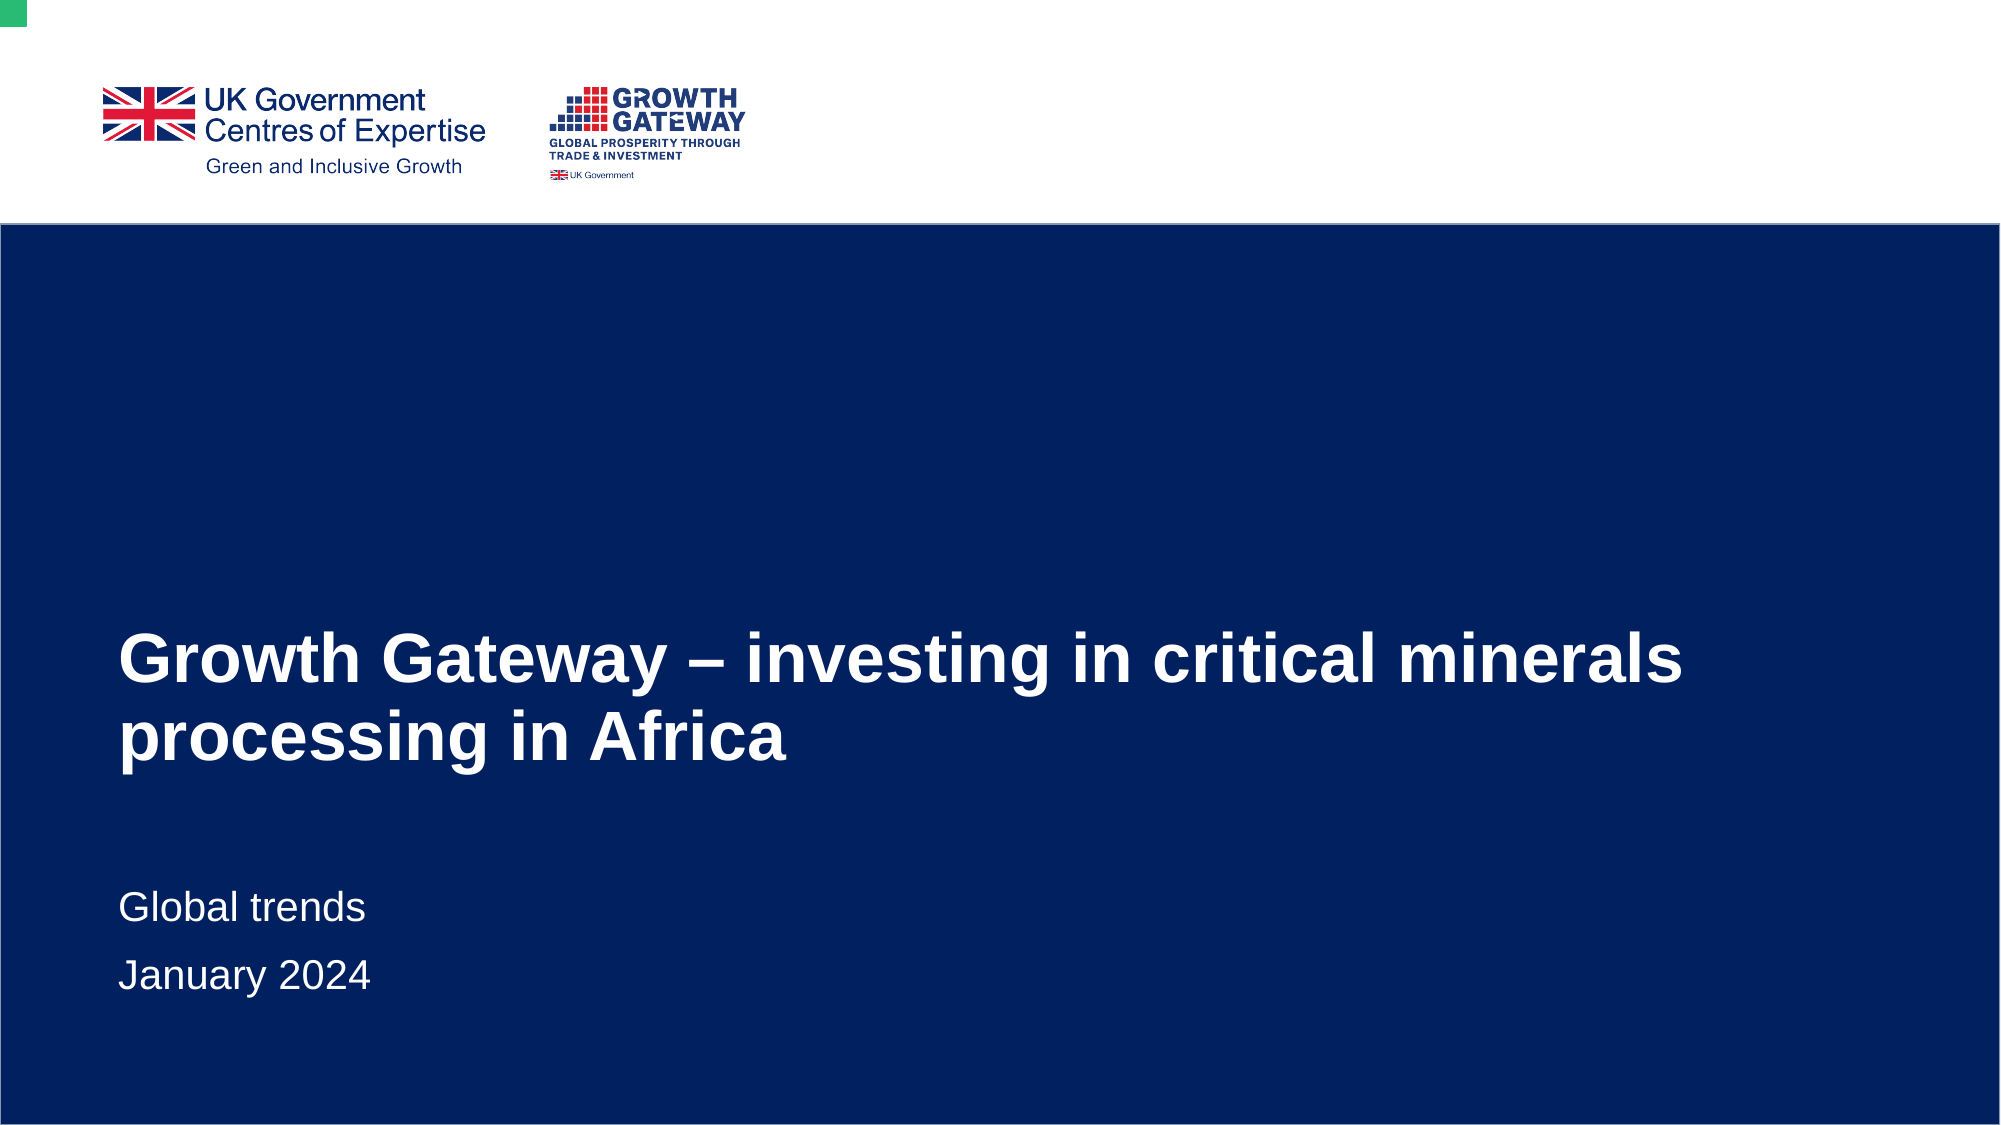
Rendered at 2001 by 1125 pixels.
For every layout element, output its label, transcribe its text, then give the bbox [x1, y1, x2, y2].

title Growth Gateway – investing in critical minerals processing in Africa [103, 611, 1897, 868]
subtitle Global trends January 2024 [103, 868, 1105, 934]
